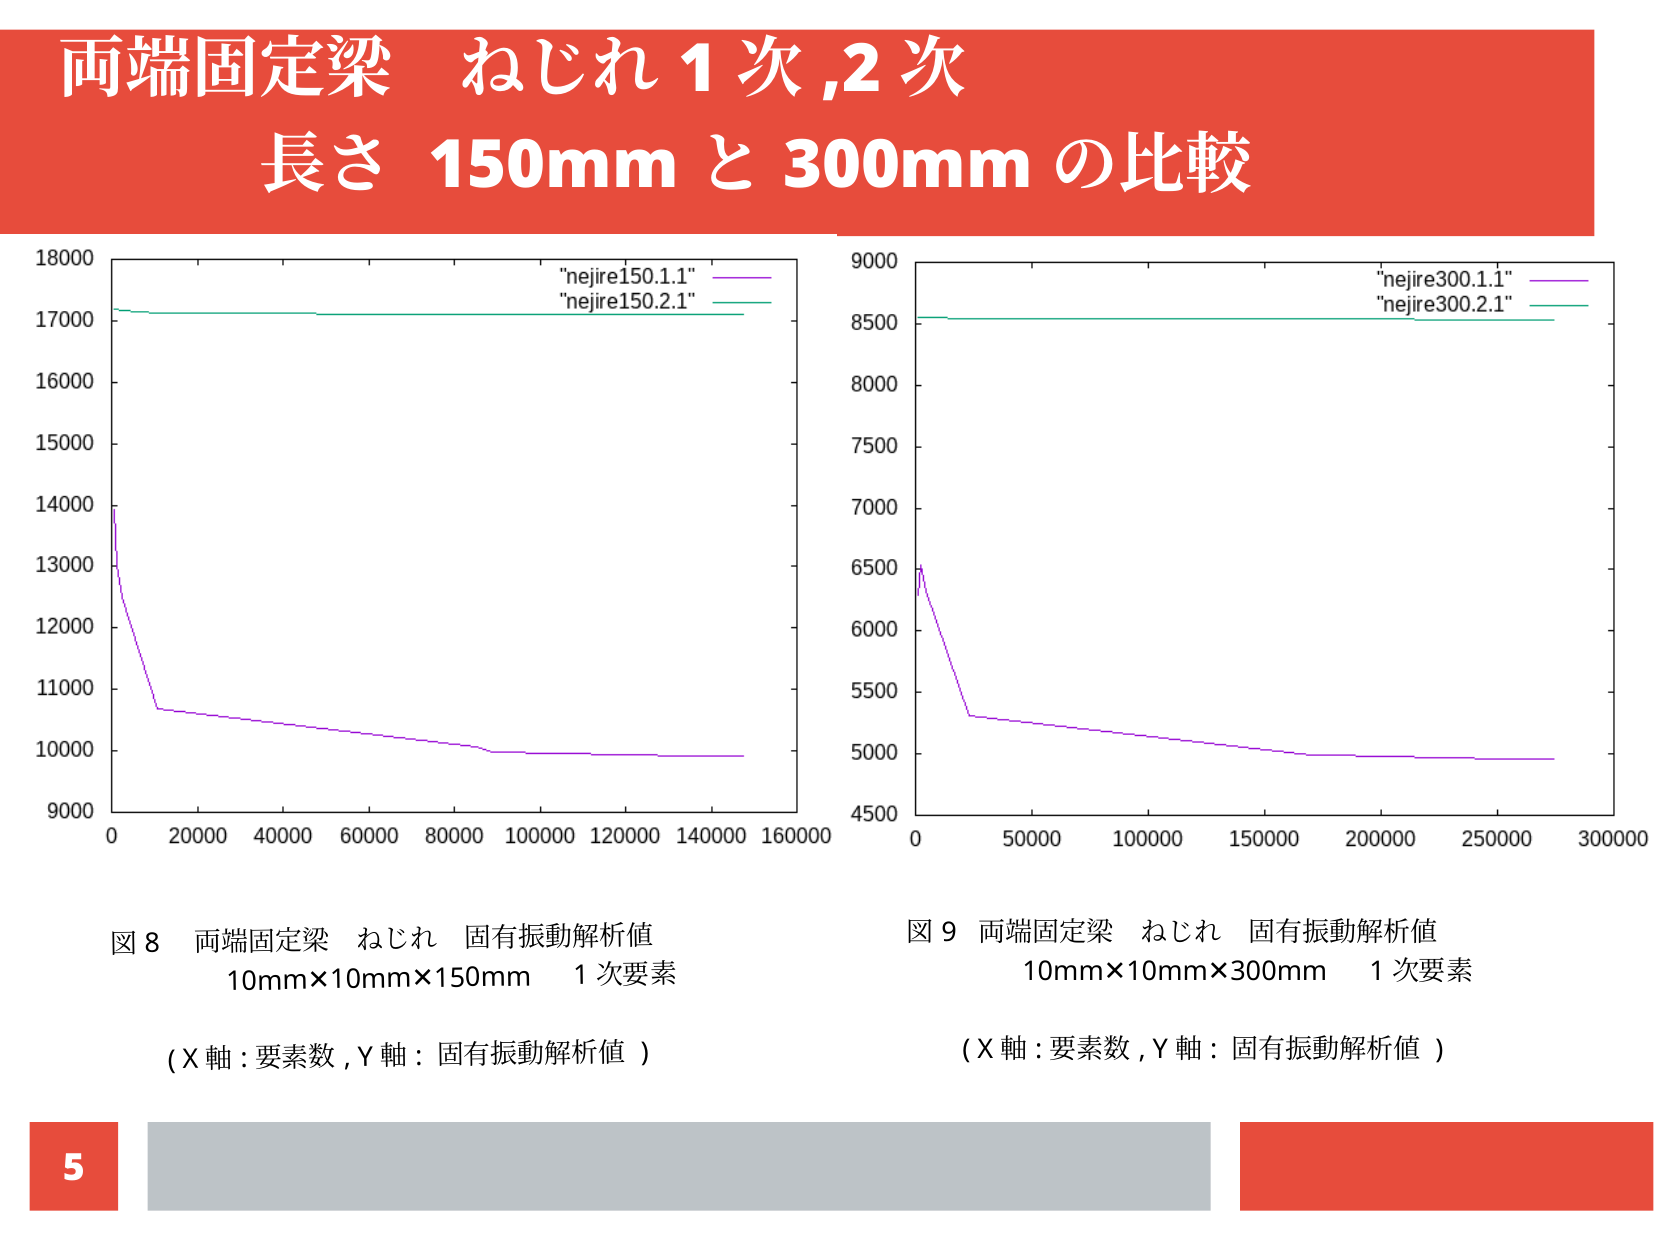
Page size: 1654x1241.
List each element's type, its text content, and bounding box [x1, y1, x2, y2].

picture [0, 234, 1654, 866]
text_box 図8 両端固定梁 ねじれ 固有振動解析値 10mm✕10mm✕150mm 1次要素 ( X軸:要素数, Y軸: 固有振動解析値 ) [94, 903, 821, 1085]
text_box 図9 両端固定梁 ねじれ 固有振動解析値 10mm✕10mm✕300mm 1次要素 ( X軸:要素数, Y軸: 固有振動解析値 ) [891, 903, 1639, 1074]
title 両端固定梁 ねじれ1次,2次 長さ 150mmと300mmの比較 [59, 59, 1595, 207]
